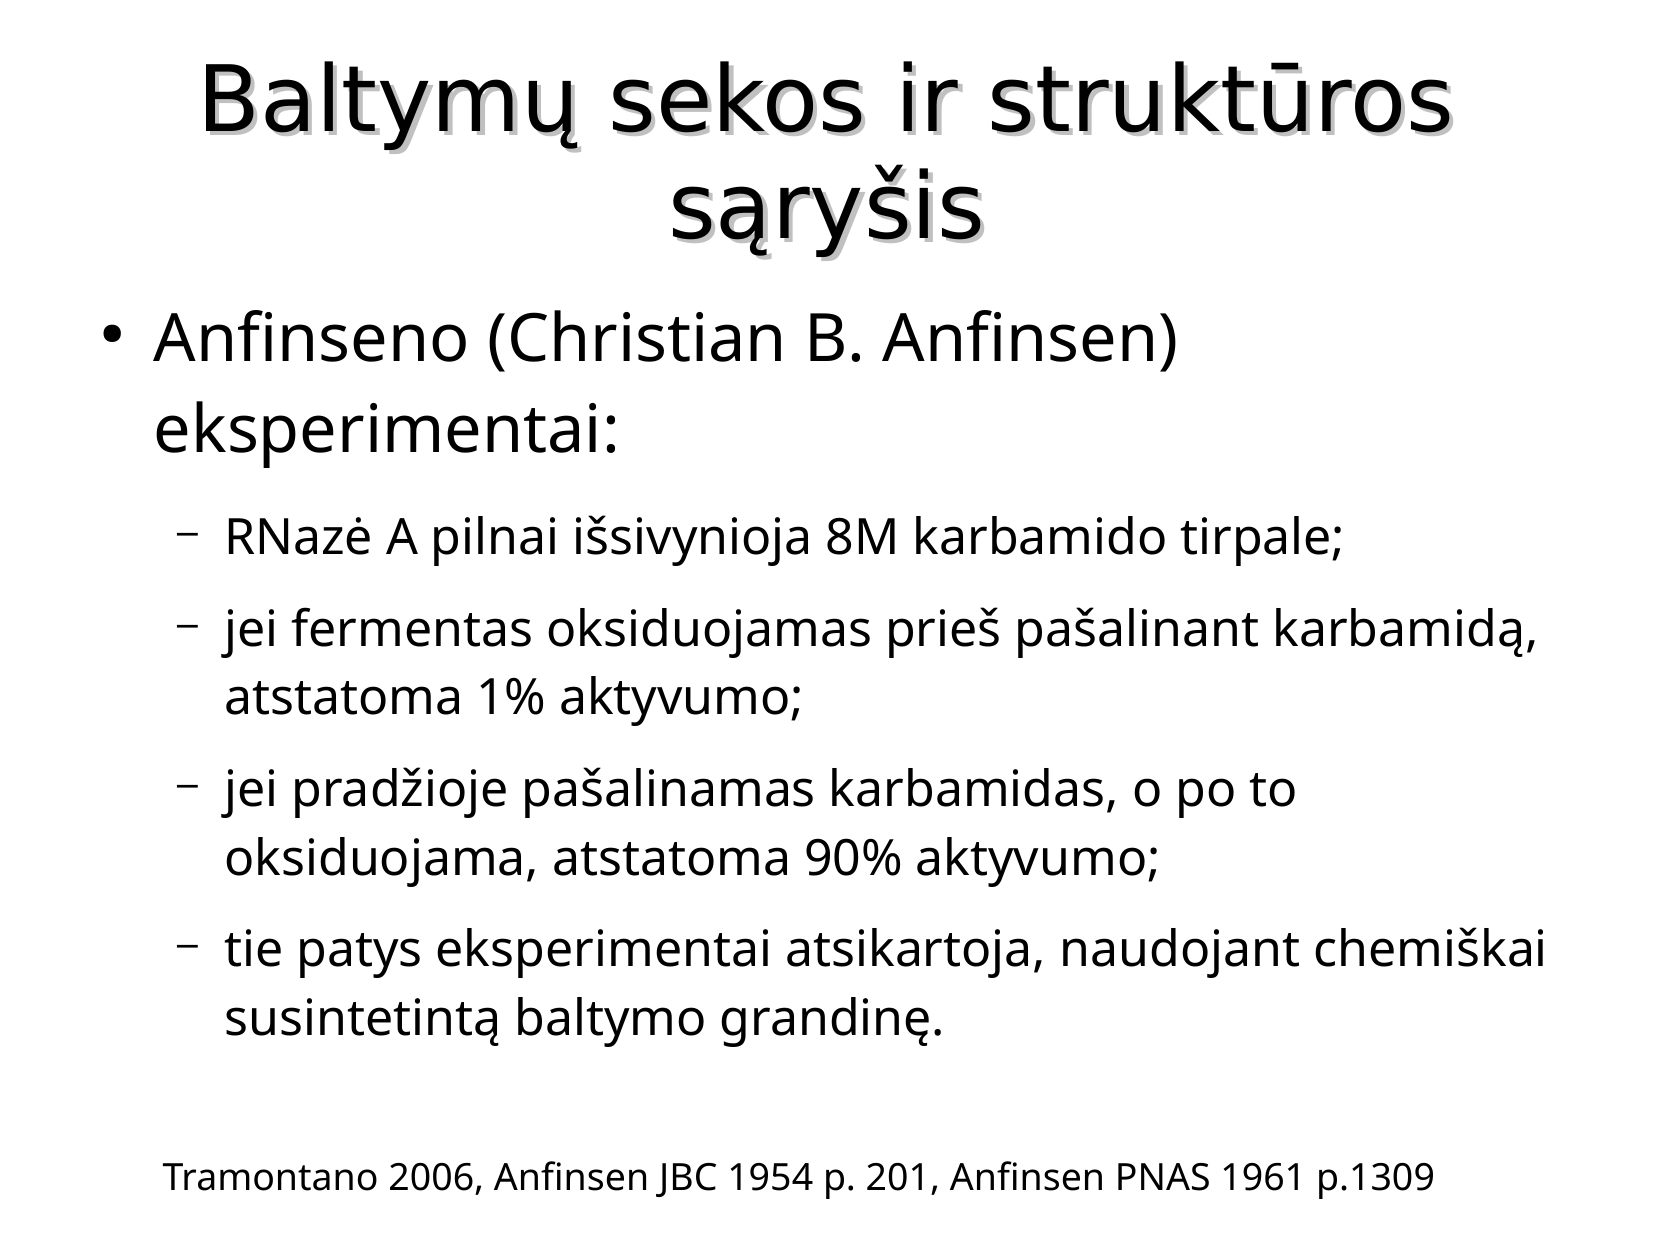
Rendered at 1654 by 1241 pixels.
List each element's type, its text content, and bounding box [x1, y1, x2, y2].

title Baltymų sekos ir struktūros sąryšis [82, 45, 1571, 261]
list Anfinseno (Christian B. Anfinsen) eksperimentai: RNazė A pilnai išsivynioja 8M karbamido tirpale; jei fermentas oksiduojamas prieš pašalinant karbamidą, atstatoma 1% aktyvumo; jei pradžioje pašalinamas karbamidas, o po to oksiduojama, atstatoma 90% aktyvumo; tie patys eksperimentai atsikartoja, naudojant chemiškai susintetintą baltymo grandinę. [82, 290, 1571, 1094]
text_box Tramontano 2006, Anfinsen JBC 1954 p. 201, Anfinsen PNAS 1961 p.1309 [147, 1143, 1595, 1204]
